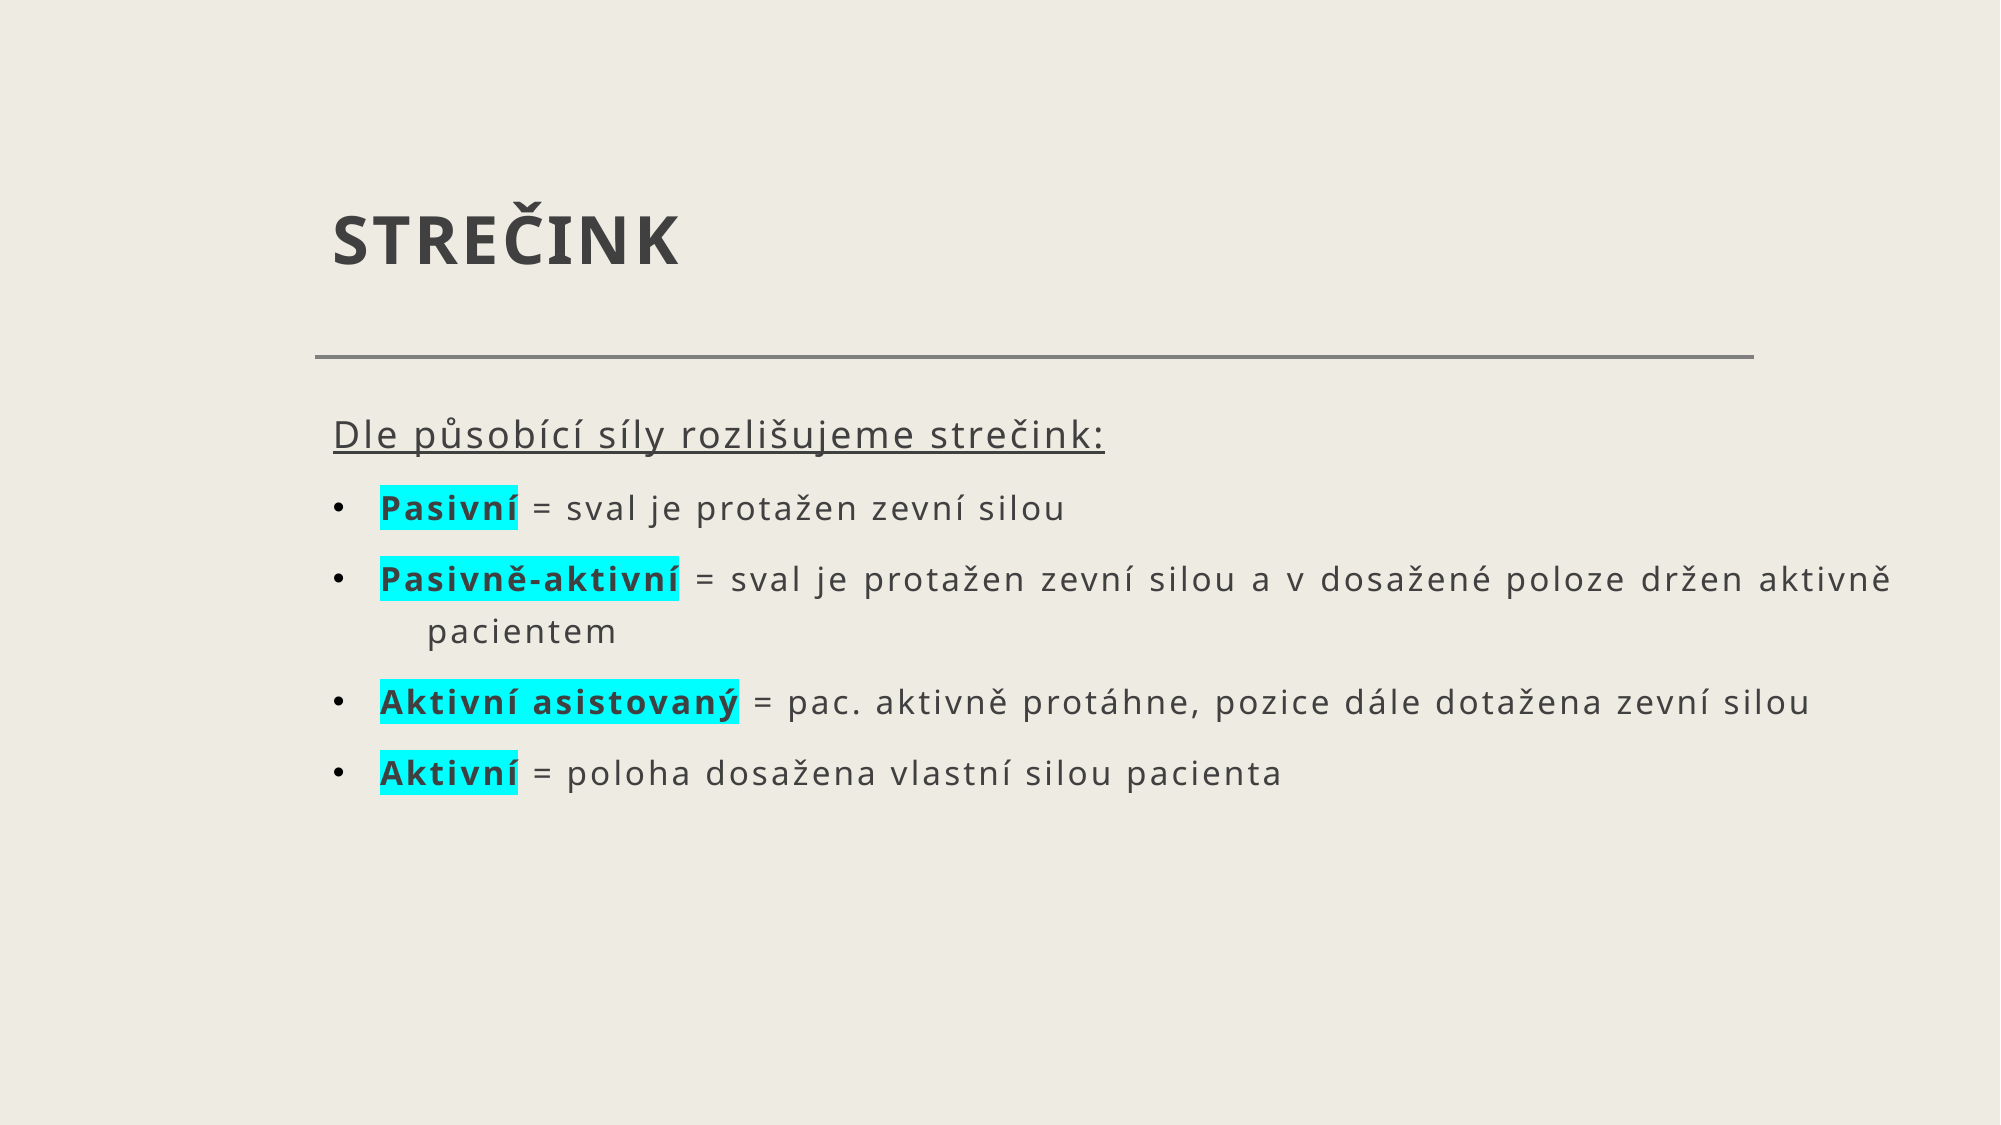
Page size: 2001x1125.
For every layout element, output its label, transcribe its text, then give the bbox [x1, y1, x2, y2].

list Dle působící síly rozlišujeme strečink: Pasivní = sval je protažen zevní silou Pasivně-aktivní = sval je protažen zevní silou a v dosažené poloze držen aktivně pacientem Aktivní asistovaný = pac. aktivně protáhne, pozice dále dotažena zevní silou Aktivní = poloha dosažena vlastní silou pacienta [315, 379, 1915, 1074]
title STREČINK [315, 72, 1754, 294]
